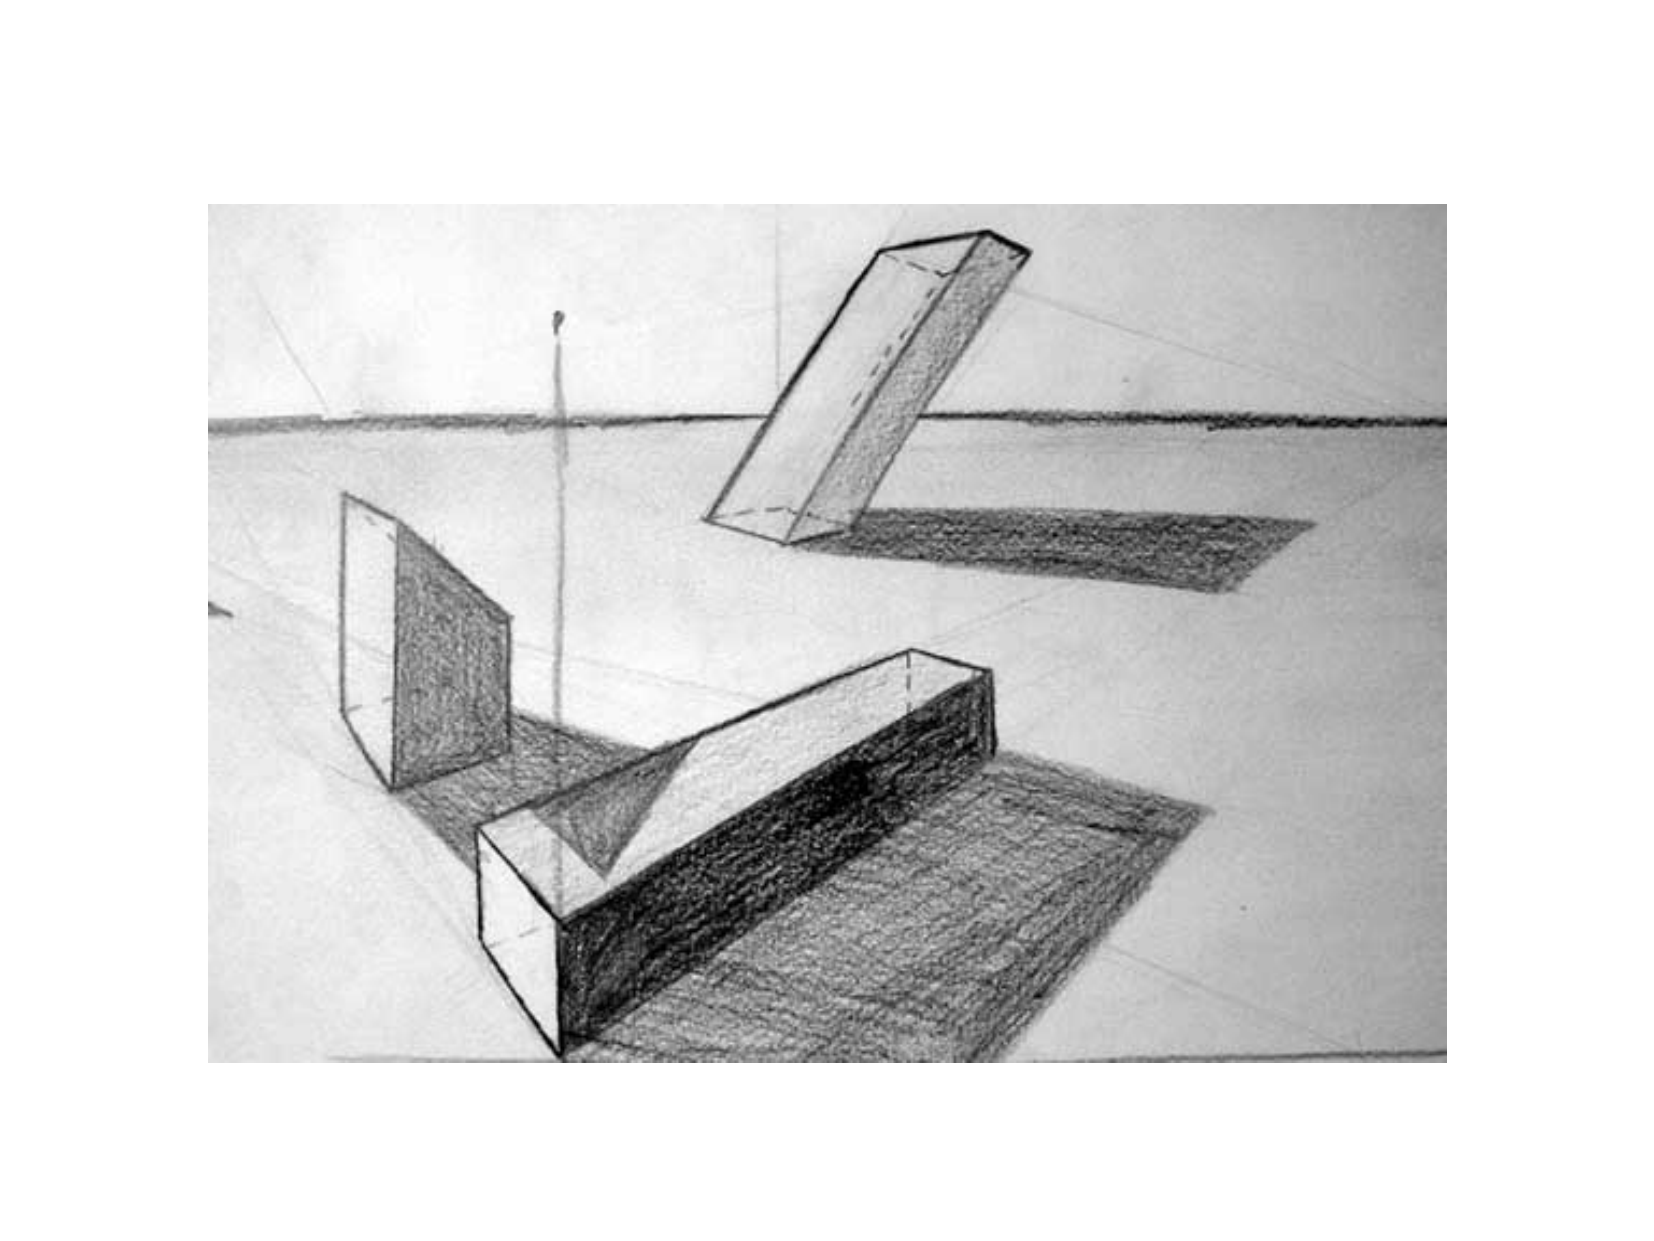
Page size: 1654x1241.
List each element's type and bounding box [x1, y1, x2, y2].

picture [208, 204, 1447, 1063]
